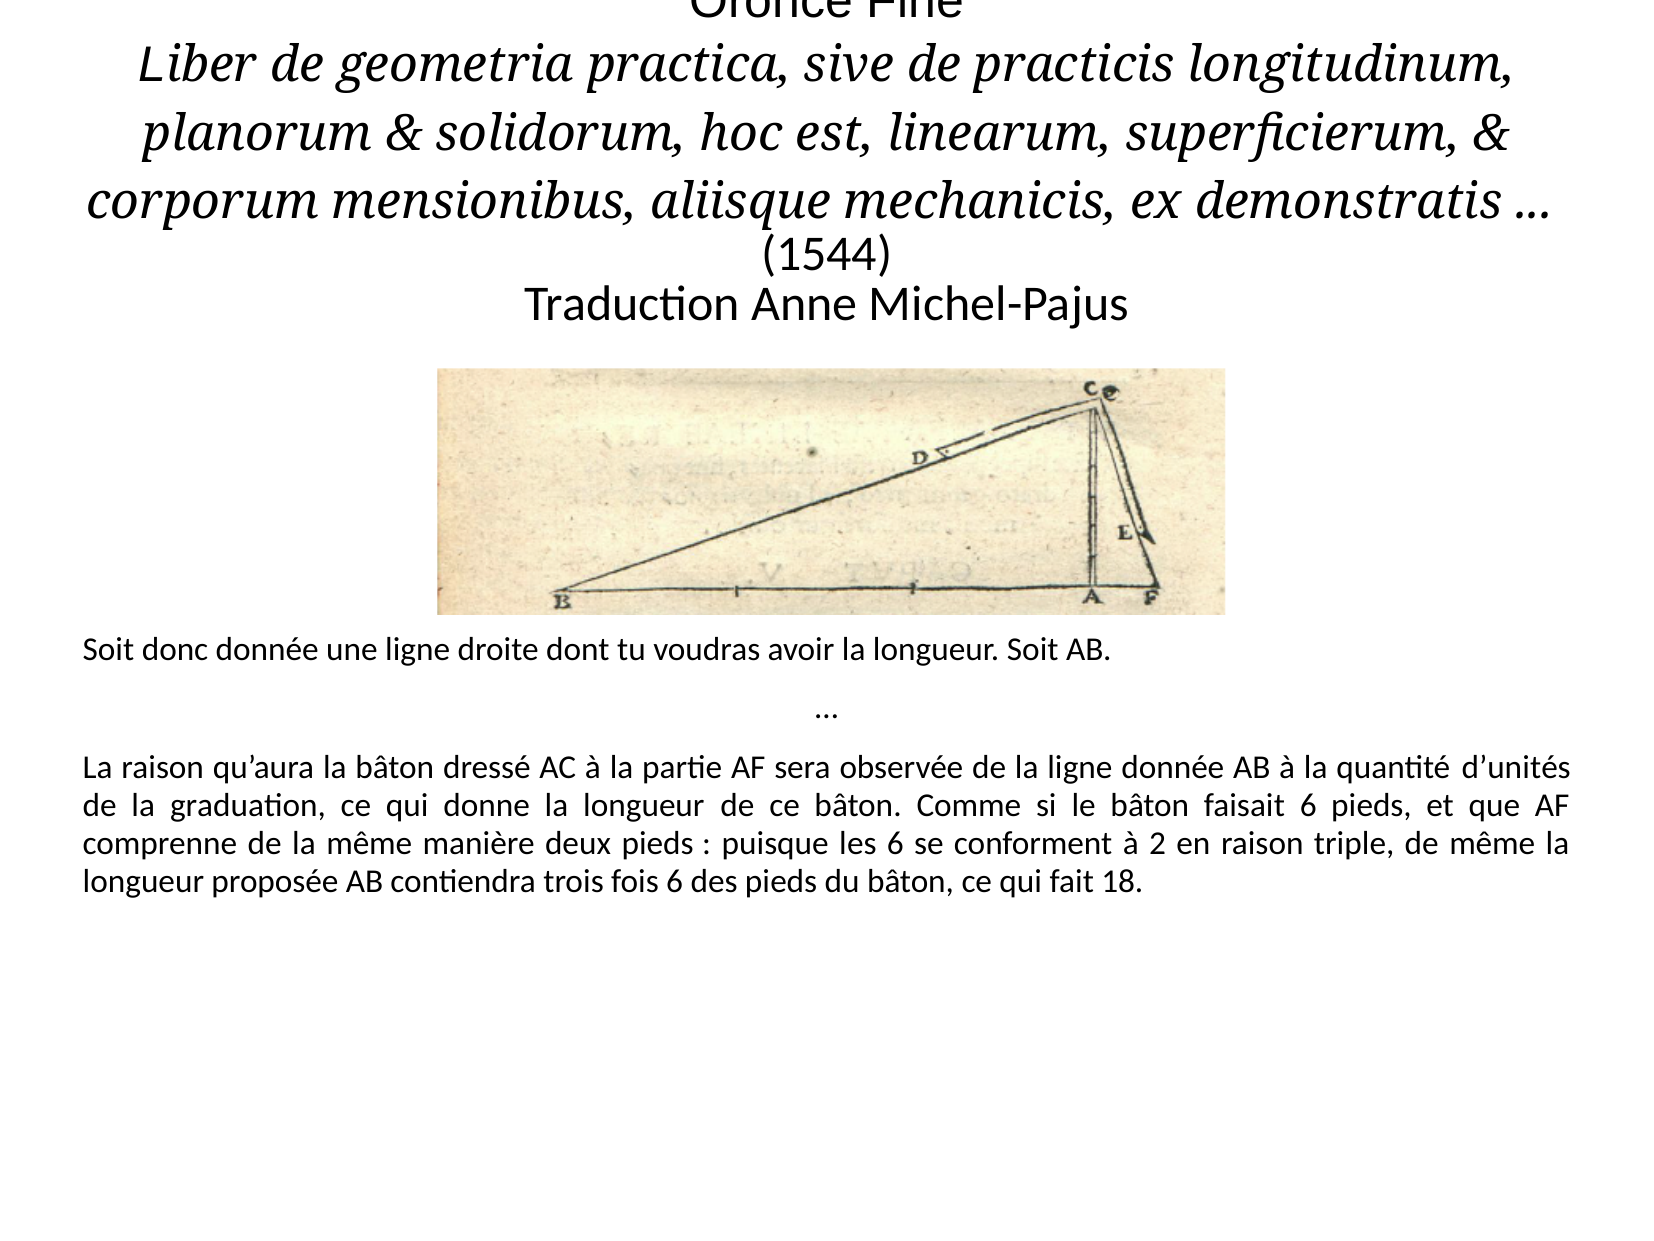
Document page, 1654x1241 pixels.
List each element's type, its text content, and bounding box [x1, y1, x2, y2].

subtitle Soit donc donnée une ligne droite dont tu voudras avoir la longueur. Soit AB. … La raison qu’aura la bâton dressé AC à la partie AF sera observée de la ligne donnée AB à la quantité d’unités de la graduation, ce qui donne la longueur de ce bâton. Comme si le bâton faisait 6 pieds, et que AF comprenne de la même manière deux pieds : puisque les 6 se conforment à 2 en raison triple, de même la longueur proposée AB contiendra trois fois 6 des pieds du bâton, ce qui fait 18. [82, 290, 1571, 1010]
picture [437, 367, 1227, 615]
title Oronce Fine Liber de geometria practica, sive de practicis longitudinum, planorum & solidorum, hoc est, linearum, superficierum, & corporum mensionibus, aliisque mechanicis, ex demonstratis ... (1544) Traduction Anne Michel-Pajus [82, 8, 1571, 290]
